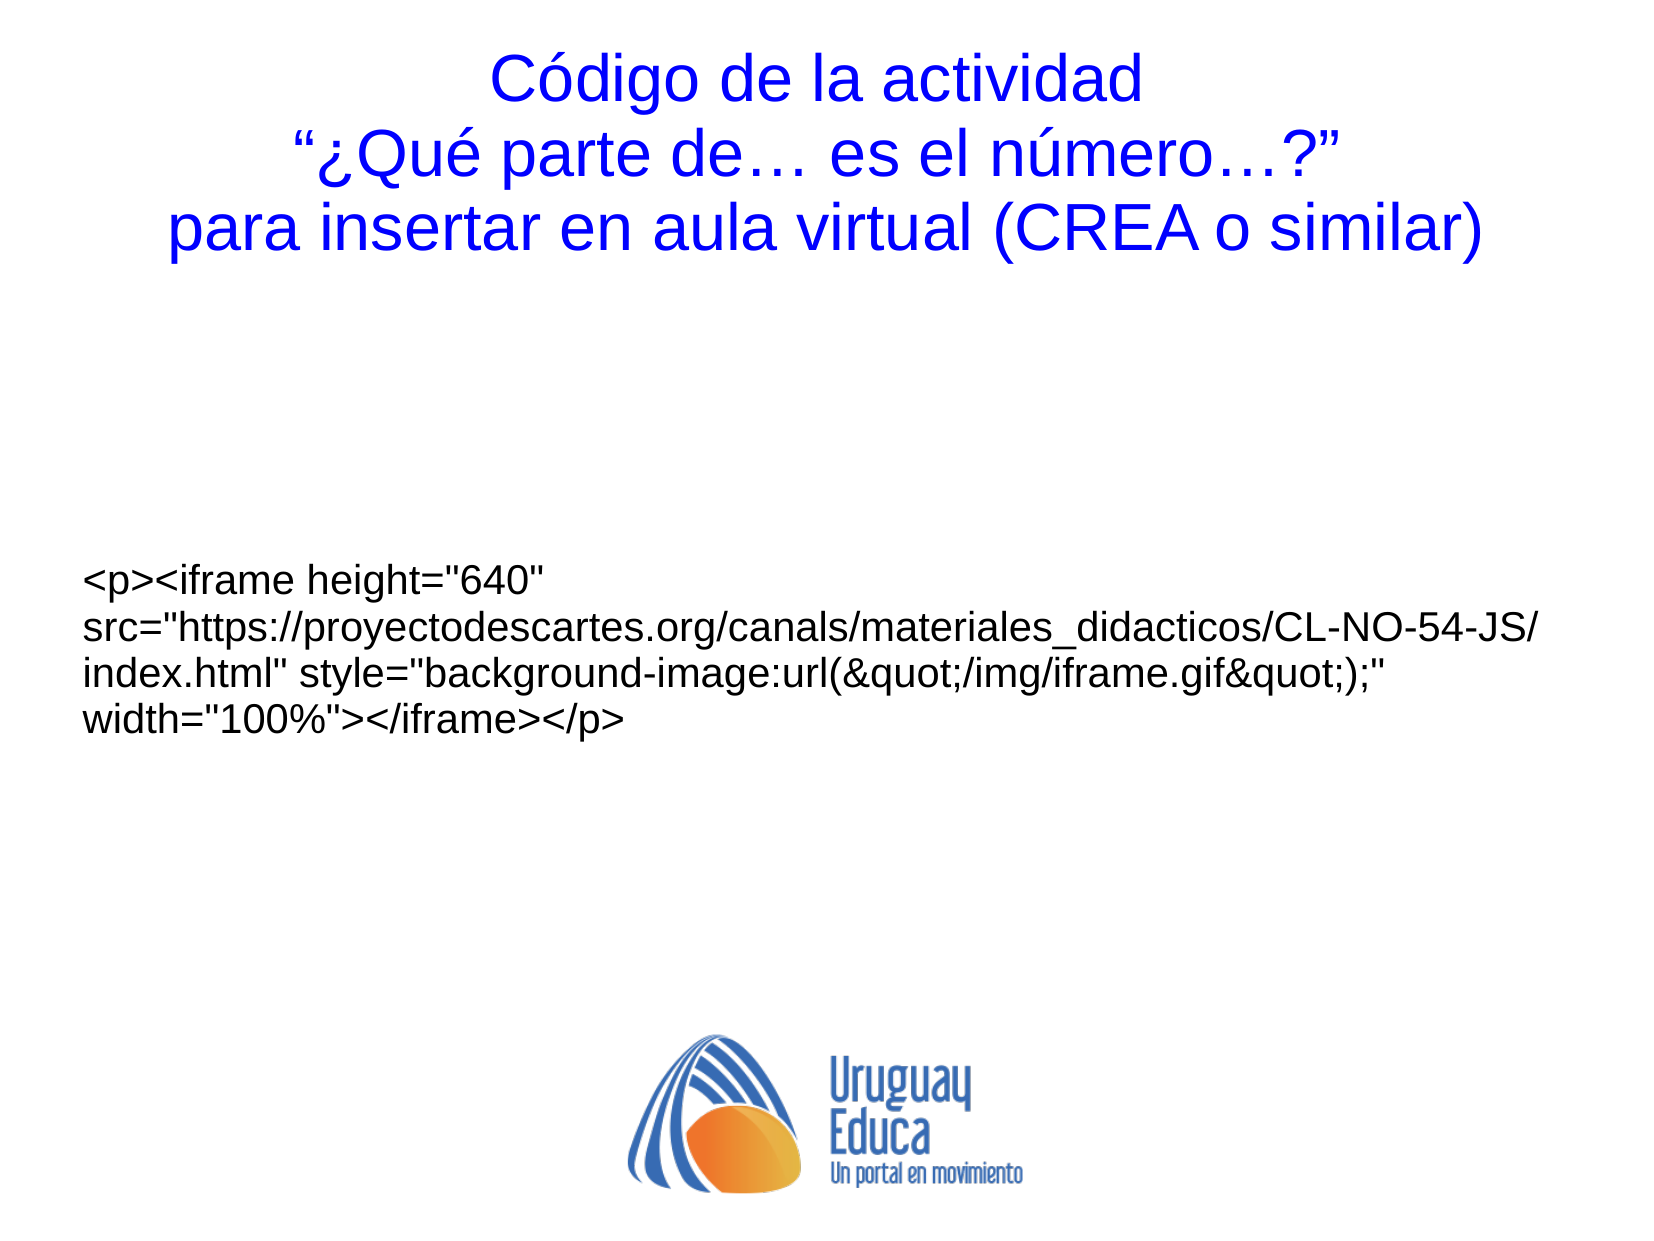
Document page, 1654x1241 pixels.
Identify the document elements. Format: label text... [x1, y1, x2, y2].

picture [622, 1010, 1032, 1241]
title Código de la actividad “¿Qué parte de… es el número…?” para insertar en aula virtual (CREA o similar) [82, 40, 1571, 266]
subtitle <p><iframe height="640" src="https://proyectodescartes.org/canals/materiales_didacticos/CL-NO-54-JS/index.html" style="background-image:url(&quot;/img/iframe.gif&quot;);" width="100%"></iframe></p> [82, 290, 1571, 1010]
